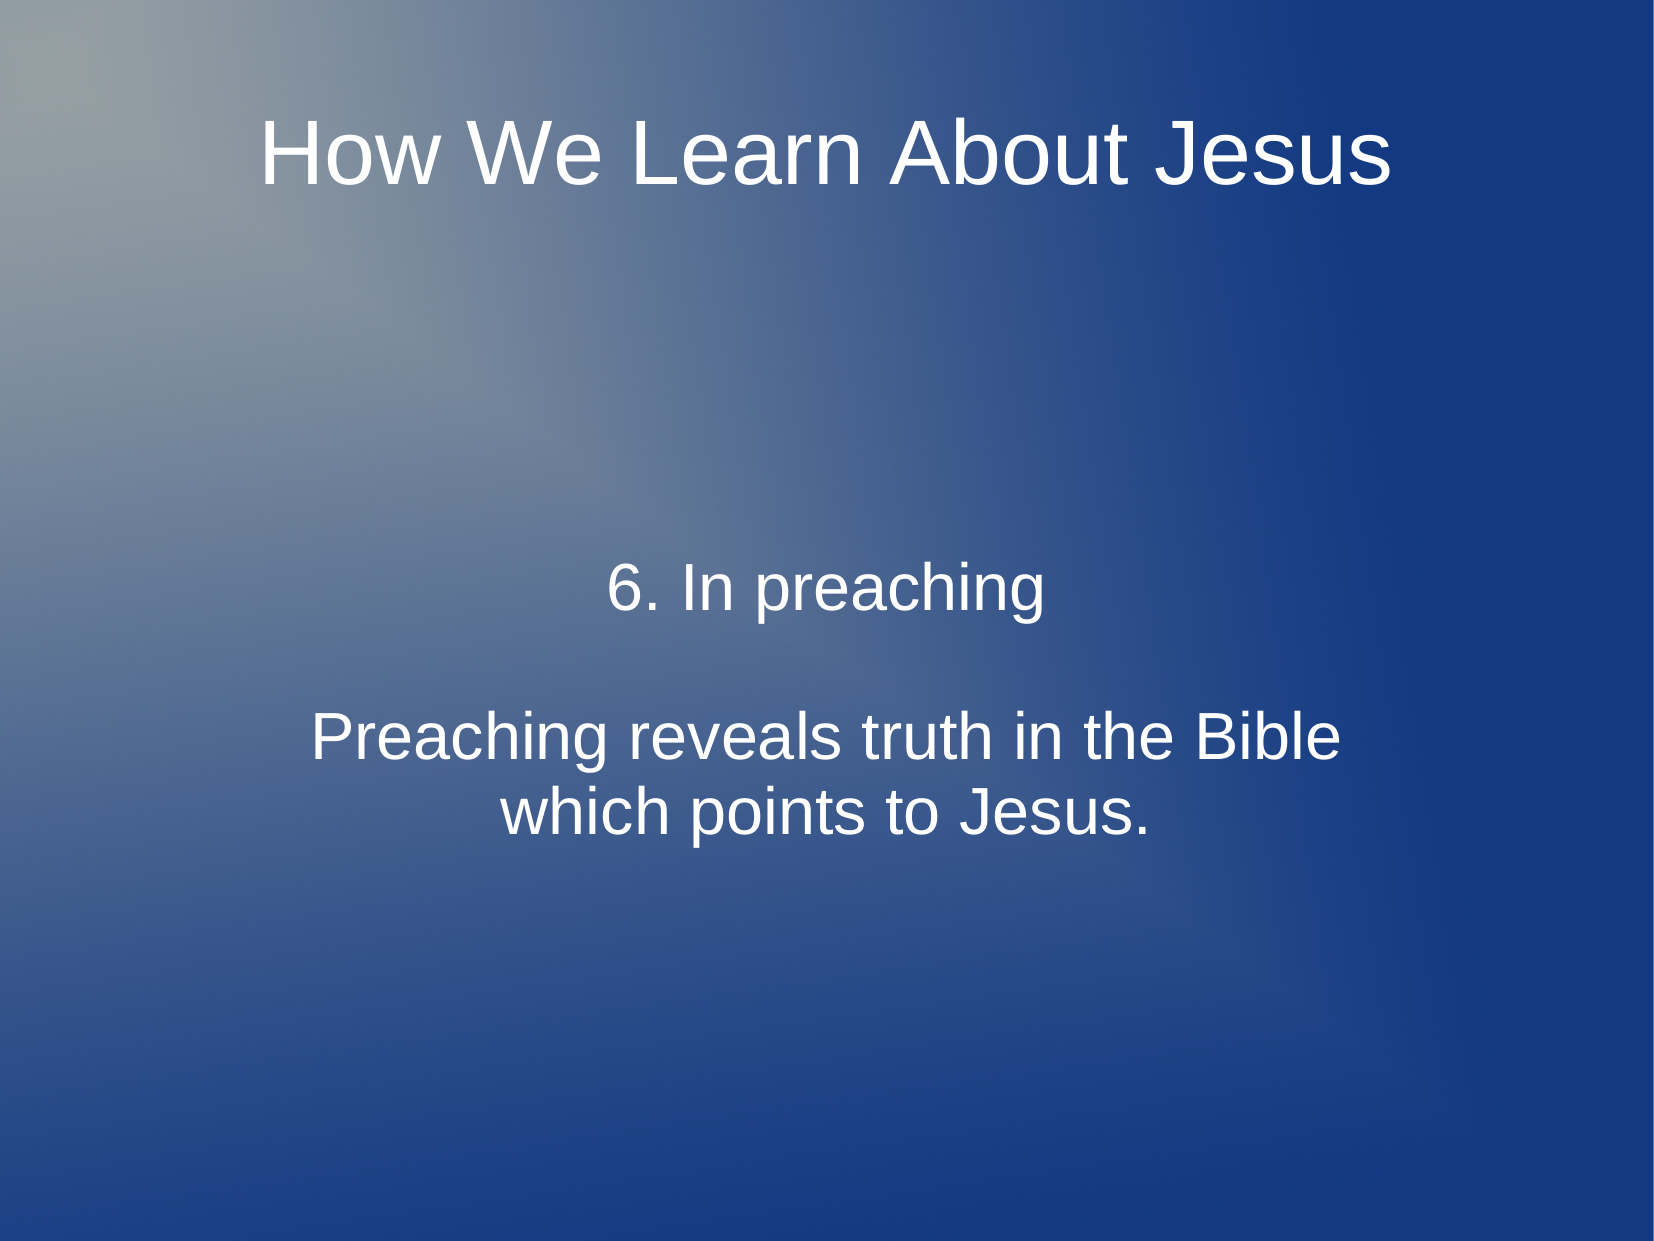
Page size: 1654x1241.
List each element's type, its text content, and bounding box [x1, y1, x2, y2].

title How We Learn About Jesus [82, 56, 1571, 250]
subtitle 6. In preaching Preaching reveals truth in the Bible which points to Jesus. [82, 290, 1571, 1109]
picture [0, 0, 1654, 1241]
